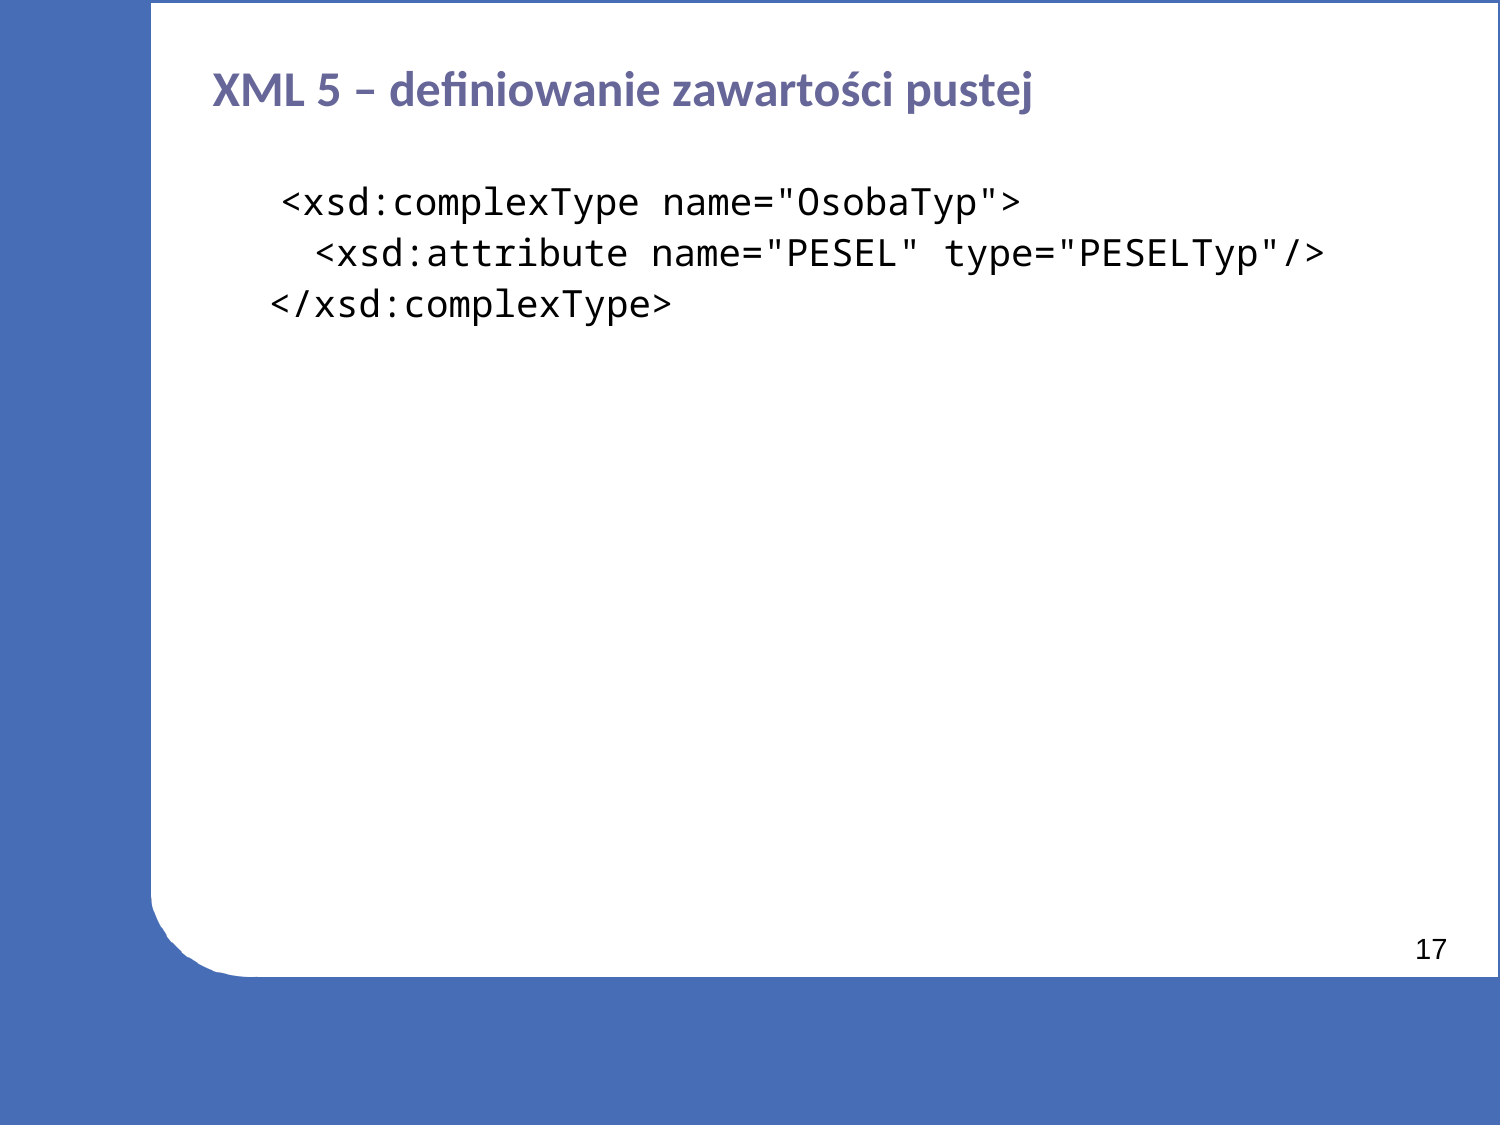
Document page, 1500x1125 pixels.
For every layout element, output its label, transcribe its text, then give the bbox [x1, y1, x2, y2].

picture [0, 0, 1500, 1125]
title XML 5 – definiowanie zawartości pustej [212, 24, 1447, 164]
list <xsd:complexType name="OsobaTyp"> <xsd:attribute name="PESEL" type="PESELTyp"/> </xsd:complexType> [212, 174, 1448, 911]
